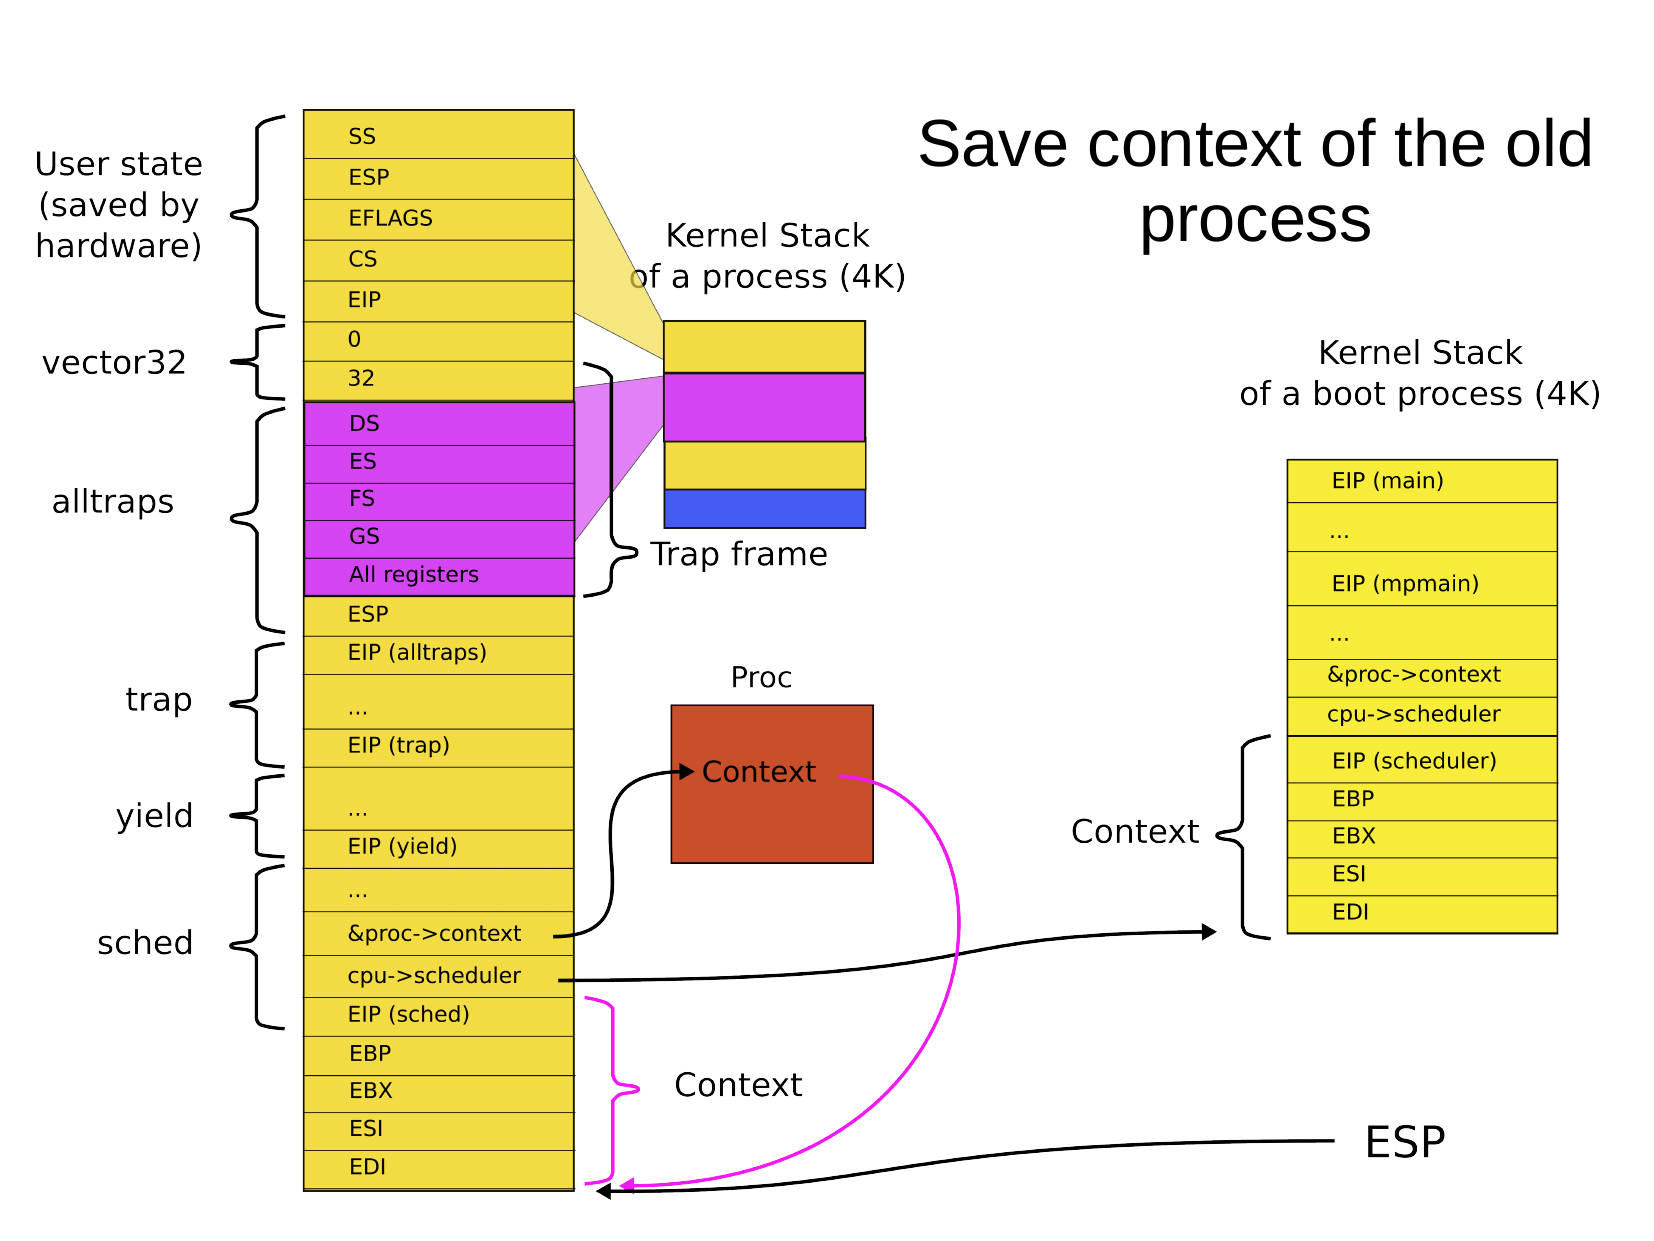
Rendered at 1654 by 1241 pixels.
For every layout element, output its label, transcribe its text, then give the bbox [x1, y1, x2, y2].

list Save context of the old process [900, 105, 1613, 301]
picture [37, 109, 1599, 1201]
